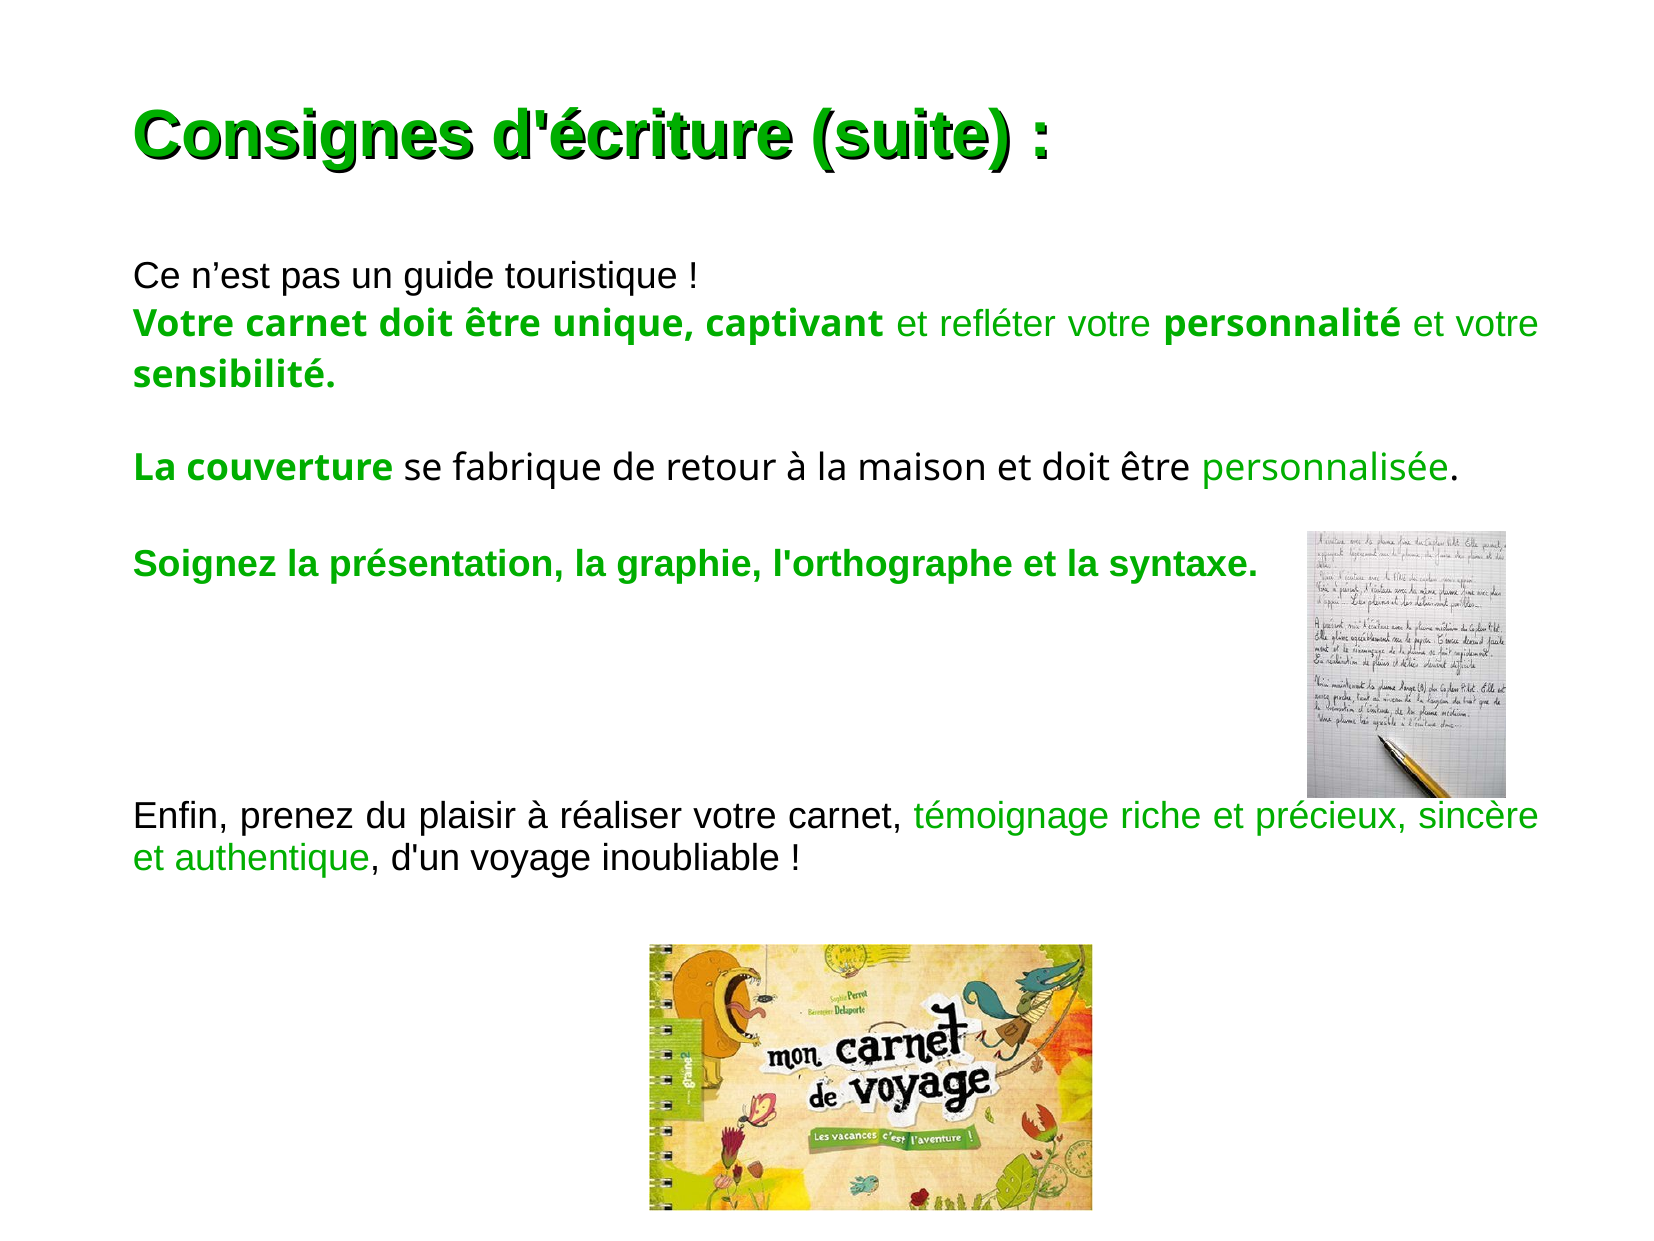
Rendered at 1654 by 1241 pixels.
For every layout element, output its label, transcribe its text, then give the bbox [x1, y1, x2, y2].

picture [1307, 531, 1506, 798]
picture [649, 944, 1093, 1211]
text_box Consignes d'écriture (suite) : Ce n’est pas un guide touristique ! Votre carnet doit être unique, captivant et refléter votre personnalité et votre sensibilité. La couverture se fabrique de retour à la maison et doit être personnalisée. Soignez la présentation, la graphie, l'orthographe et la syntaxe. Enfin, prenez du plaisir à réaliser votre carnet, témoignage riche et précieux, sincère et authentique, d'un voyage inoubliable ! [118, 88, 1565, 1093]
